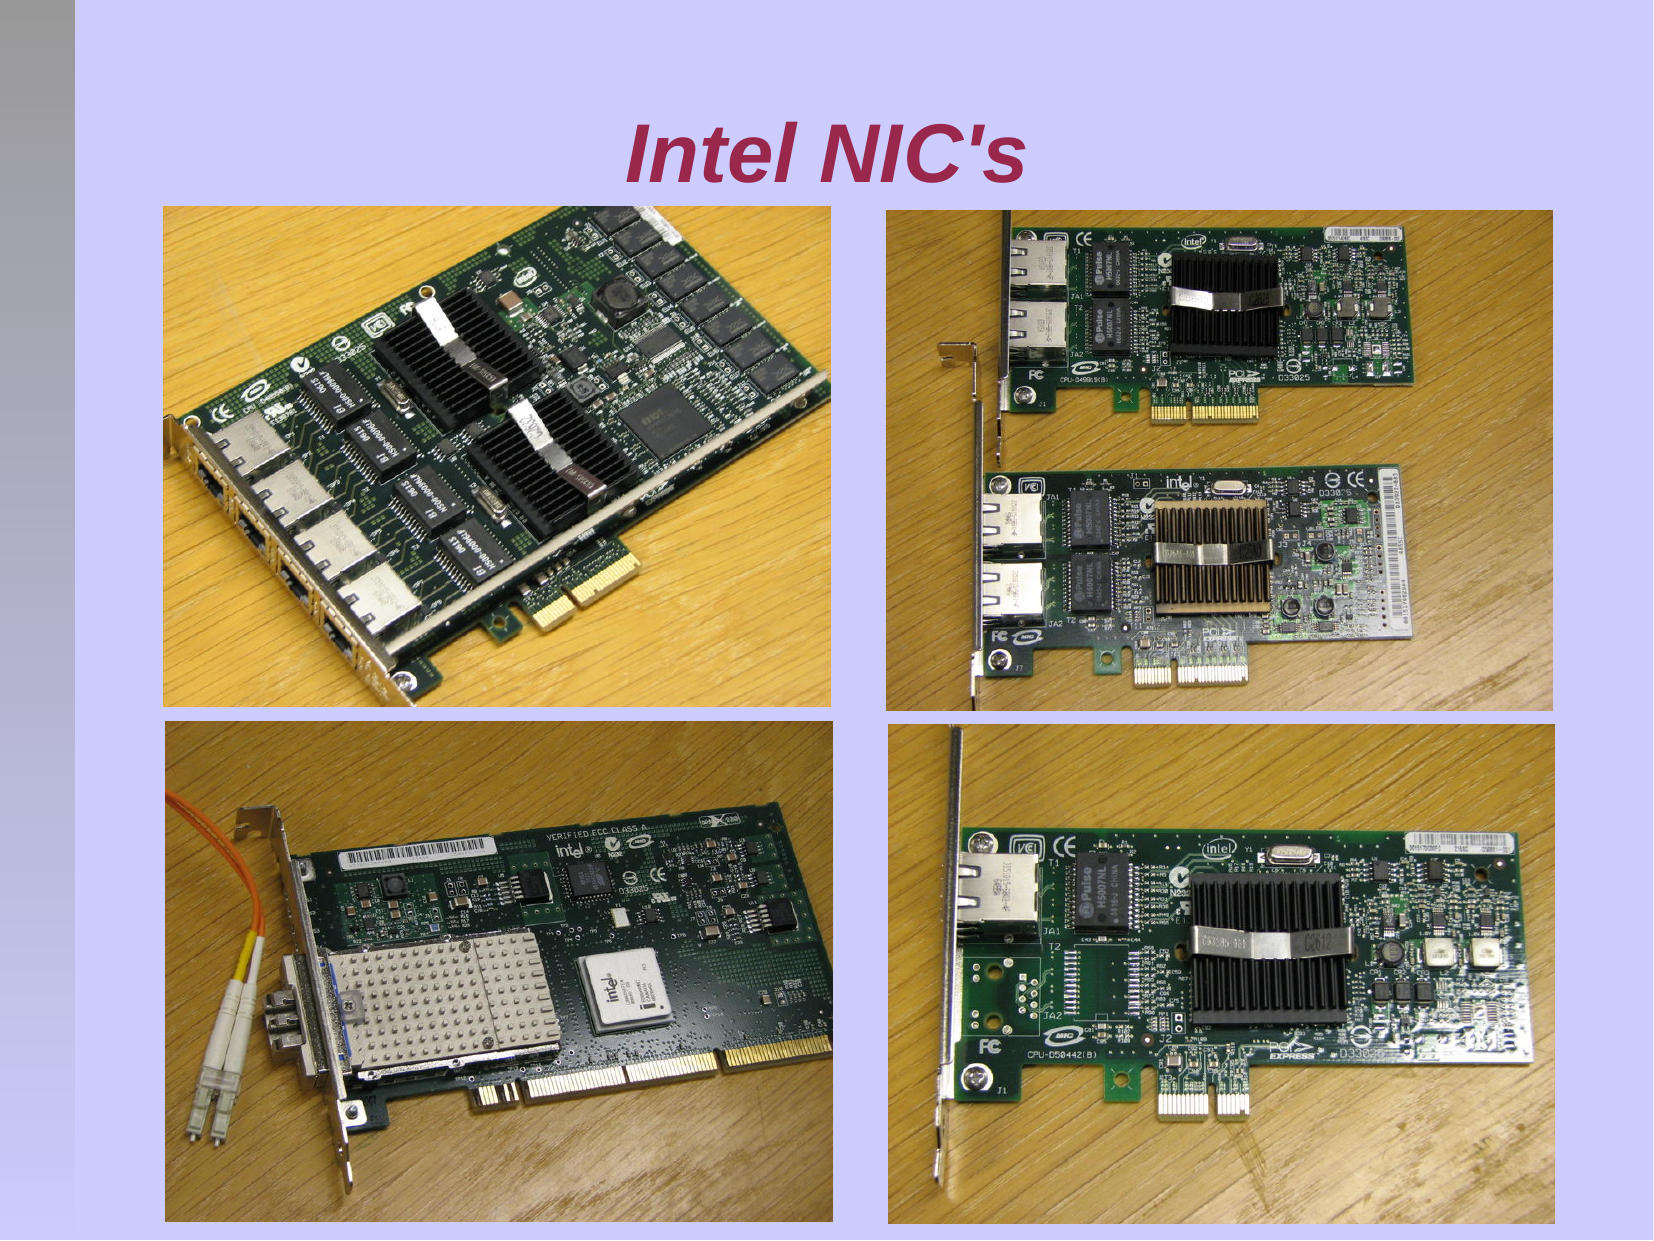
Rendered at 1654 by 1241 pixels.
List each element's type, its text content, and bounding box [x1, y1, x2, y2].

picture [886, 210, 1553, 711]
picture [163, 206, 831, 707]
picture [888, 724, 1555, 1225]
title Intel NIC's [121, 49, 1534, 257]
picture [165, 721, 833, 1222]
